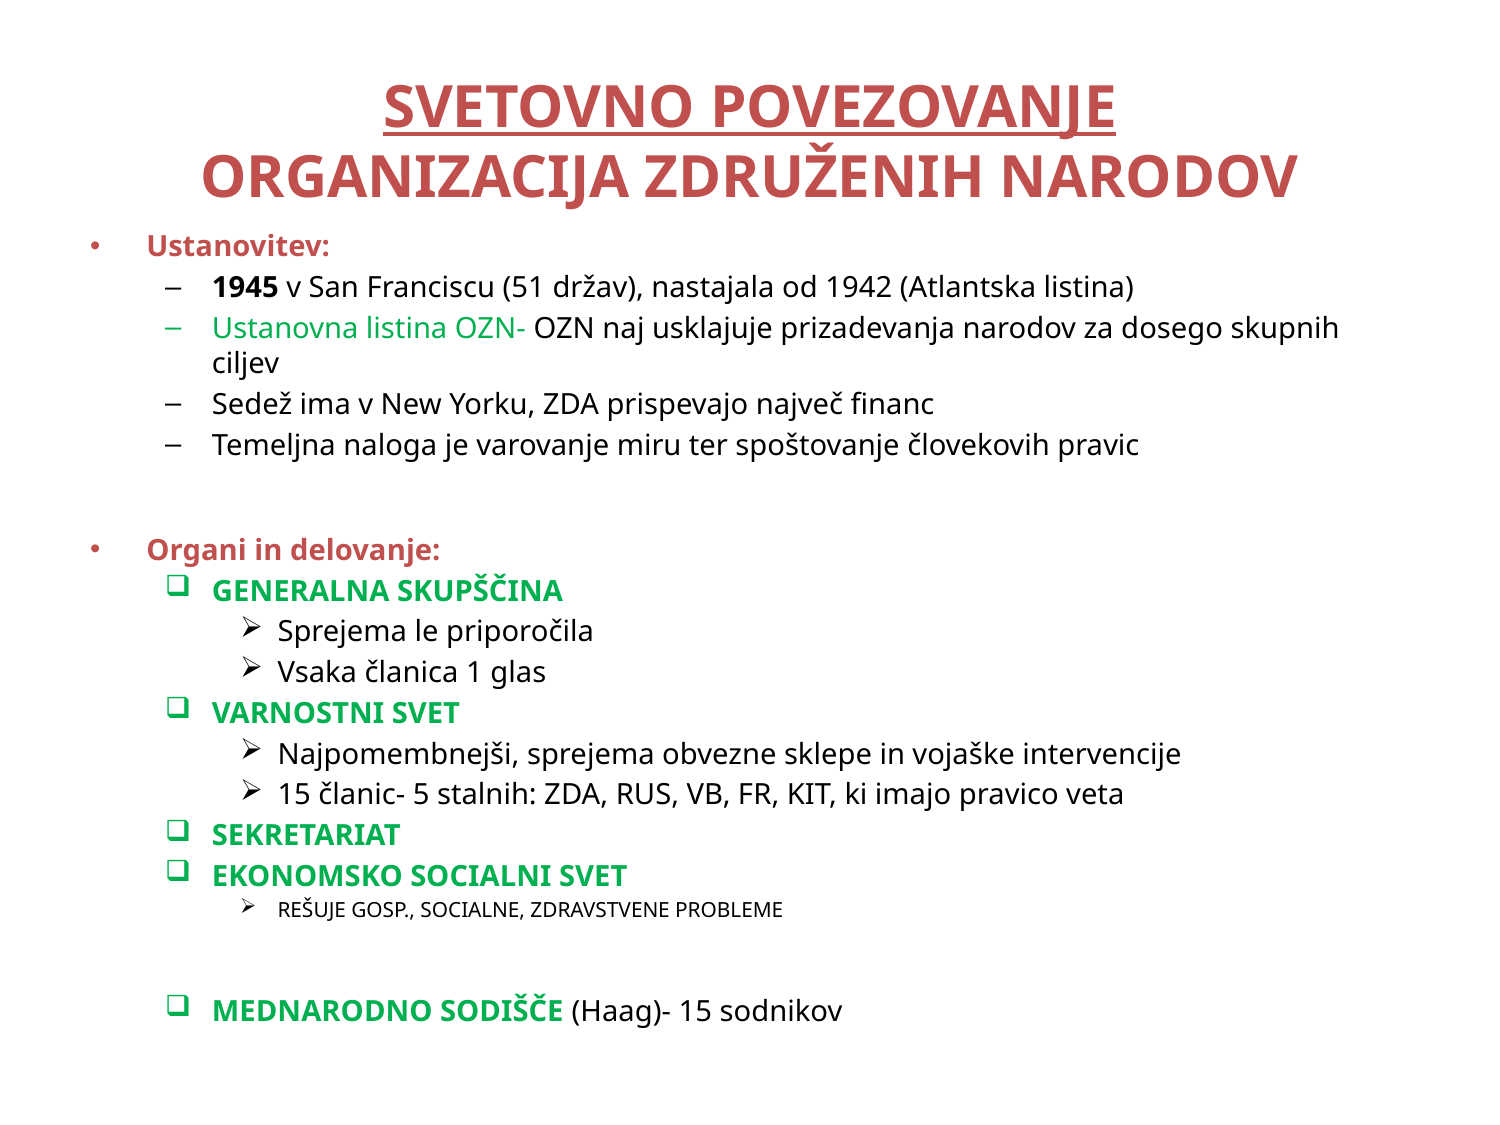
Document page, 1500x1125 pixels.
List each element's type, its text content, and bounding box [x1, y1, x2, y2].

list Ustanovitev: 1945 v San Franciscu (51 držav), nastajala od 1942 (Atlantska listina) Ustanovna listina OZN- OZN naj usklajuje prizadevanja narodov za dosego skupnih ciljev Sedež ima v New Yorku, ZDA prispevajo največ financ Temeljna naloga je varovanje miru ter spoštovanje človekovih pravic Organi in delovanje: GENERALNA SKUPŠČINA Sprejema le priporočila Vsaka članica 1 glas VARNOSTNI SVET Najpomembnejši, sprejema obvezne sklepe in vojaške intervencije 15 članic- 5 stalnih: ZDA, RUS, VB, FR, KIT, ki imajo pravico veta SEKRETARIAT EKONOMSKO SOCIALNI SVET REŠUJE GOSP., SOCIALNE, ZDRAVSTVENE PROBLEME MEDNARODNO SODIŠČE (Haag)- 15 sodnikov [75, 220, 1425, 1090]
title SVETOVNO POVEZOVANJE ORGANIZACIJA ZDRUŽENIH NARODOV [75, 45, 1425, 220]
